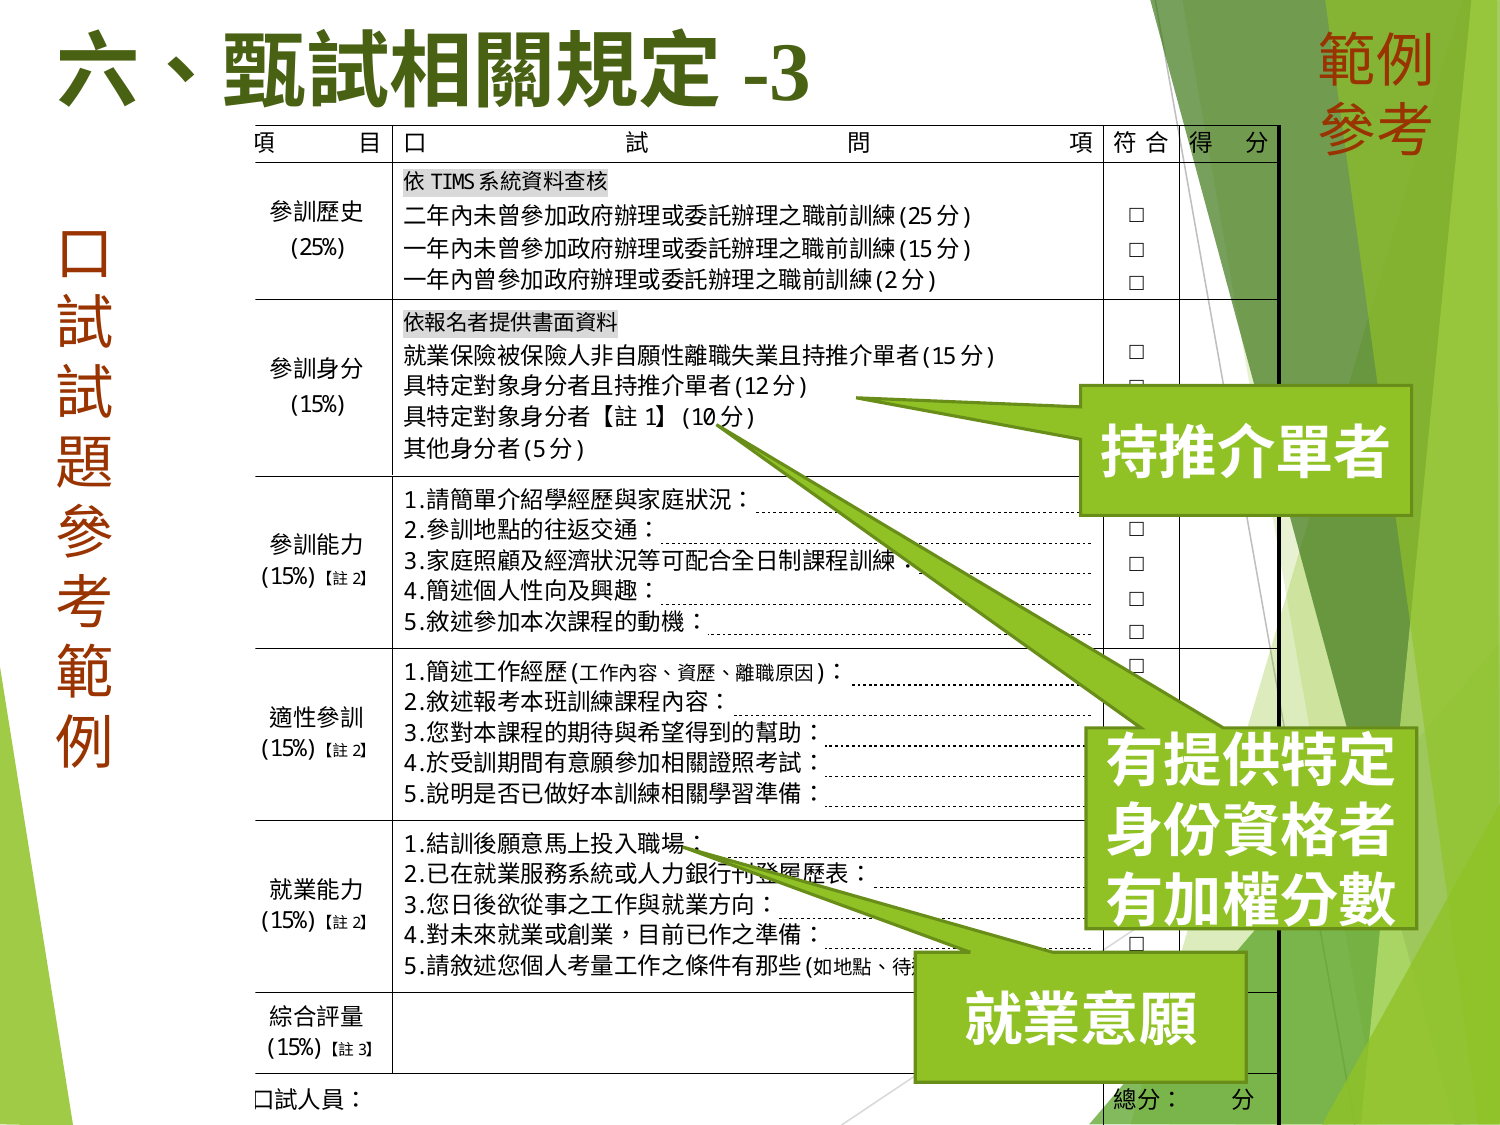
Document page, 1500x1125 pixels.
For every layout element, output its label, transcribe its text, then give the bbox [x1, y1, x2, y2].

text_box 有提供特定身份資格者有加權分數 [716, 424, 1417, 929]
text_box 口試試題參考範例 [41, 208, 172, 854]
picture [255, 126, 1322, 1125]
text_box 就業意願 [682, 846, 1247, 1083]
text_box 範例參考 [1303, 15, 1492, 172]
text_box 持推介單者 [856, 385, 1412, 516]
text_box 六、甄試相關規定-3 [41, 9, 1375, 126]
